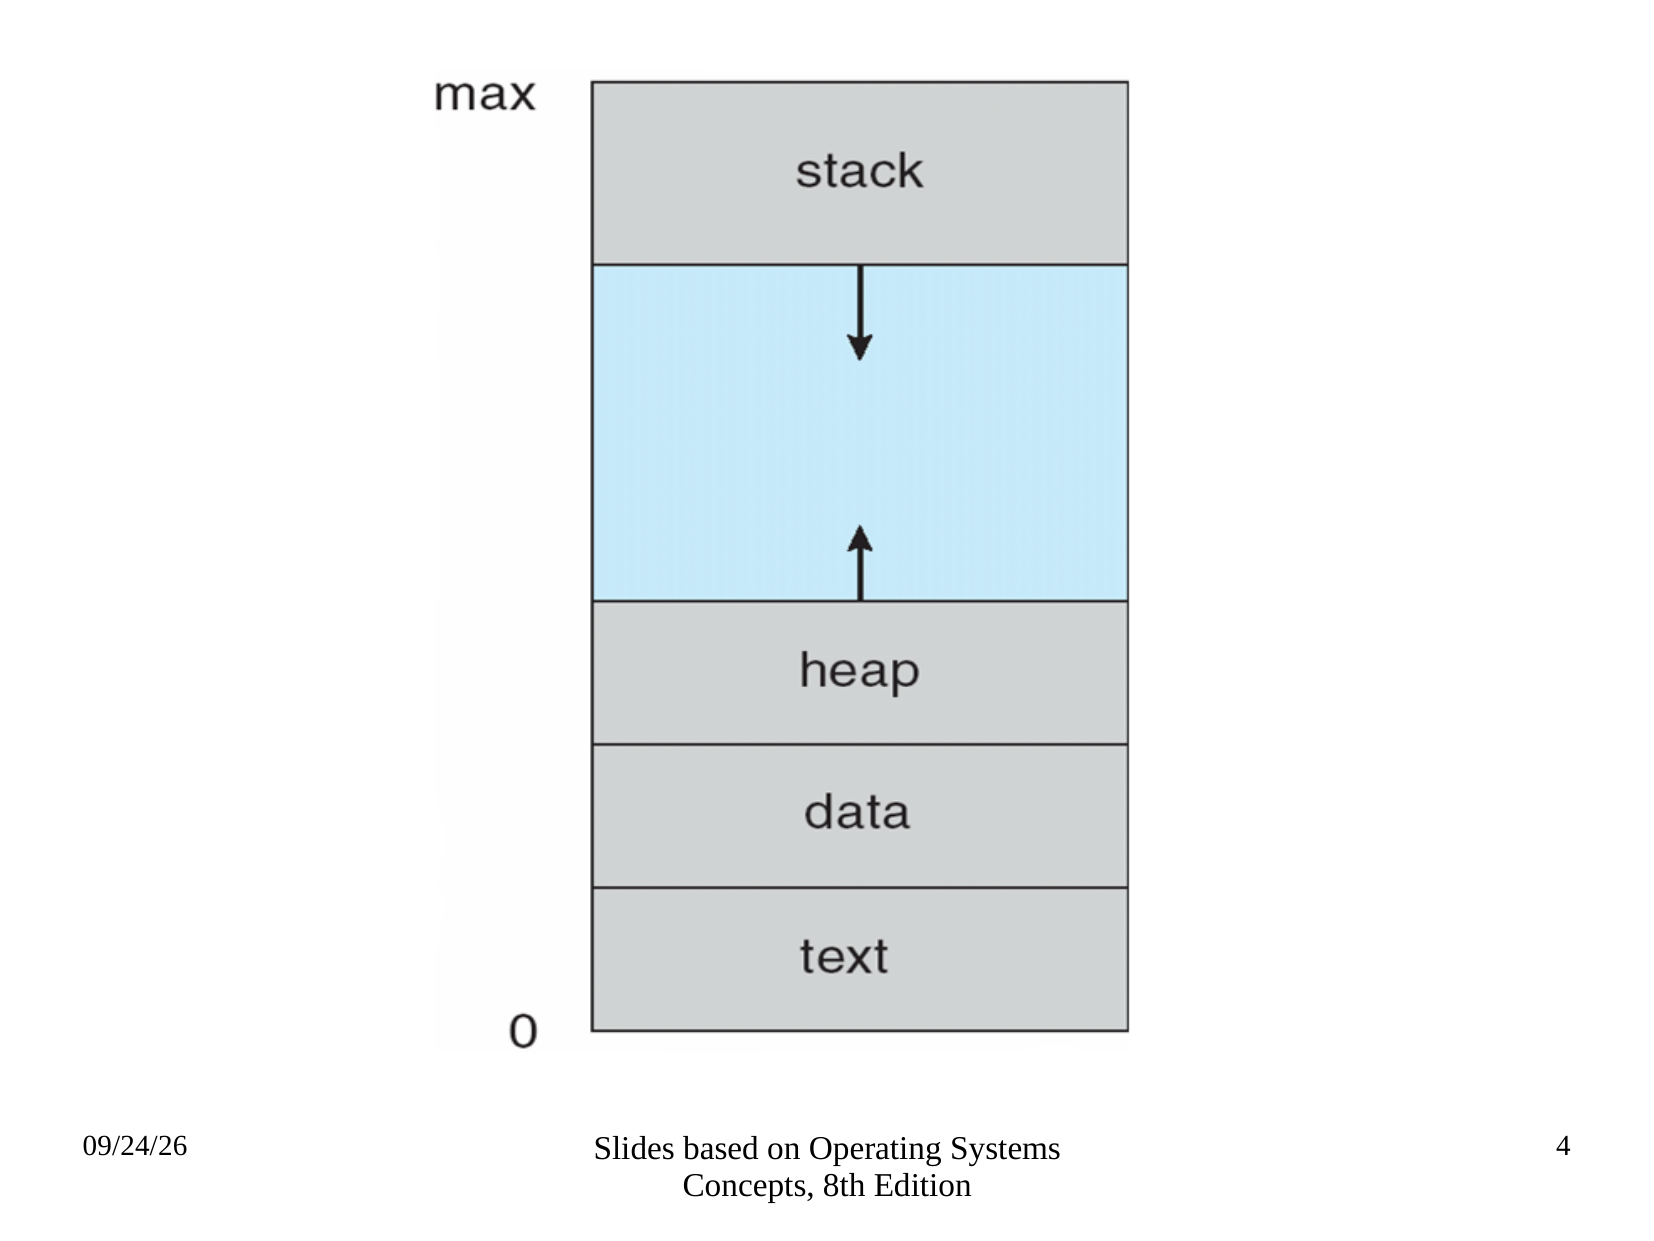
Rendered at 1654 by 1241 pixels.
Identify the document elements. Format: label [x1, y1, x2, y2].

picture [423, 59, 1141, 1066]
